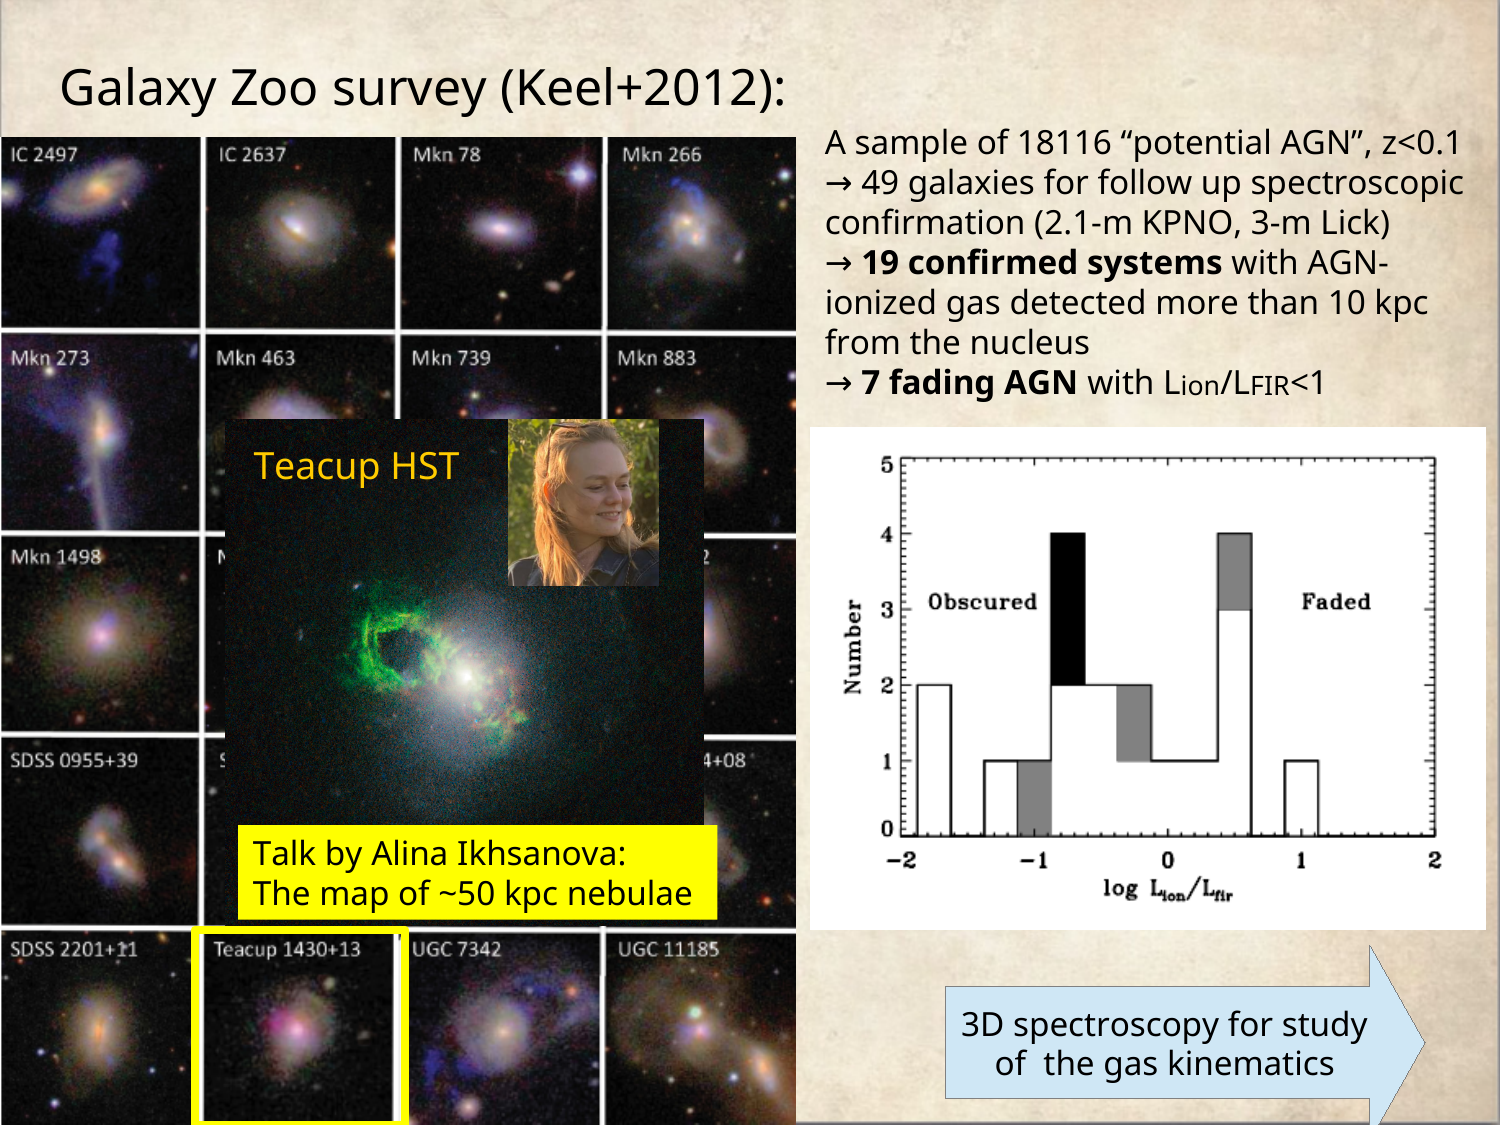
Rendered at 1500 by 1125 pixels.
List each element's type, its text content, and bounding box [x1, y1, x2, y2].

text_box Teacup HST [238, 435, 477, 571]
picture [0, 0, 1500, 1125]
text_box 3D spectroscopy for study of the gas kinematics [945, 945, 1426, 1125]
text_box A sample of 18116 “potential AGN”, z<0.1 → 49 galaxies for follow up spectroscopic confirmation (2.1-m KPNO, 3-m Lick) → 19 confirmed systems with AGN-ionized gas detected more than 10 kpc from the nucleus → 7 fading AGN with Lion/LFIR<1 [809, 113, 1500, 569]
text_box Talk by Alina Ikhsanova: The map of ~50 kpc nebulae [238, 825, 706, 920]
title Galaxy Zoo survey (Keel+2012): [59, 45, 1415, 126]
picture [199, 934, 401, 1121]
